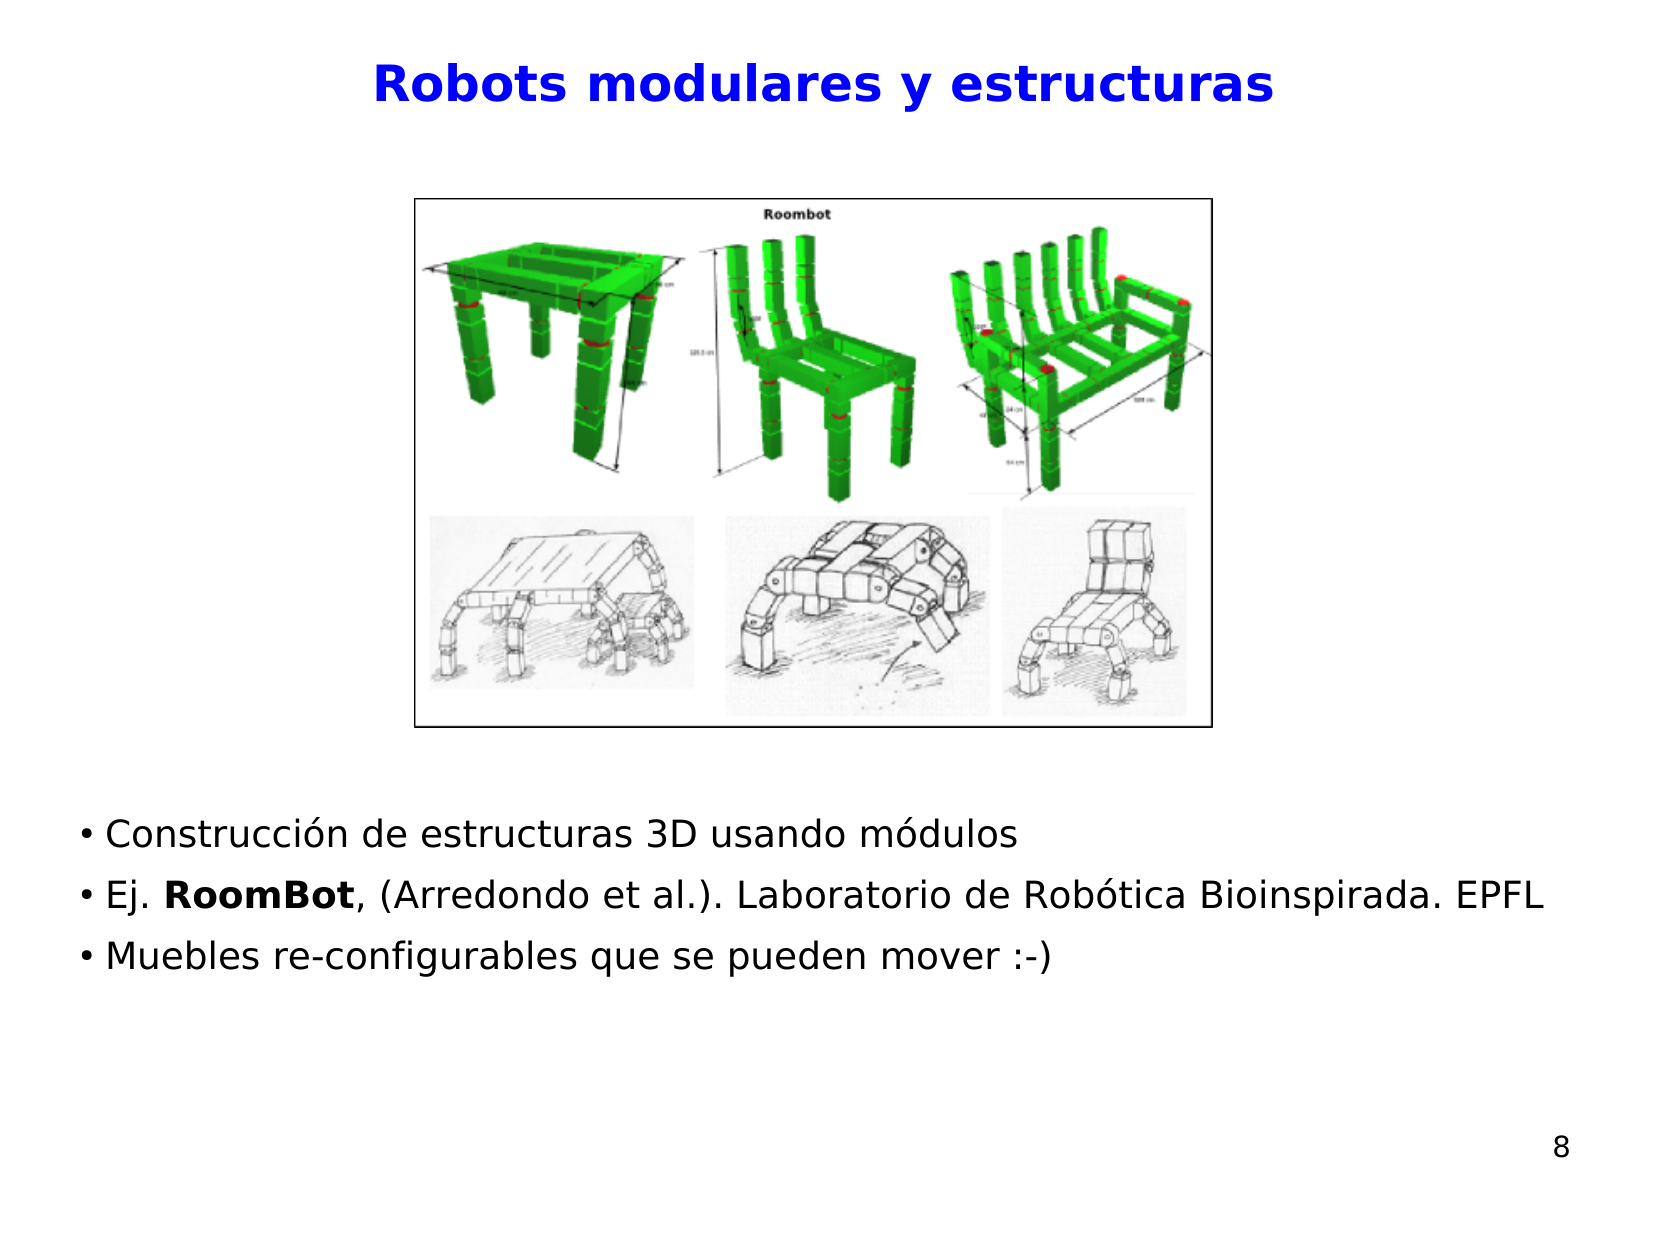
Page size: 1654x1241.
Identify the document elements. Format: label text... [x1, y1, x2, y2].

text_box Construcción de estructuras 3D usando módulos Ej. RoomBot, (Arredondo et al.). Laboratorio de Robótica Bioinspirada. EPFL Muebles re-configurables que se pueden mover :-) [65, 805, 1561, 986]
text_box Robots modulares y estructuras [357, 47, 1292, 121]
picture [414, 198, 1213, 729]
